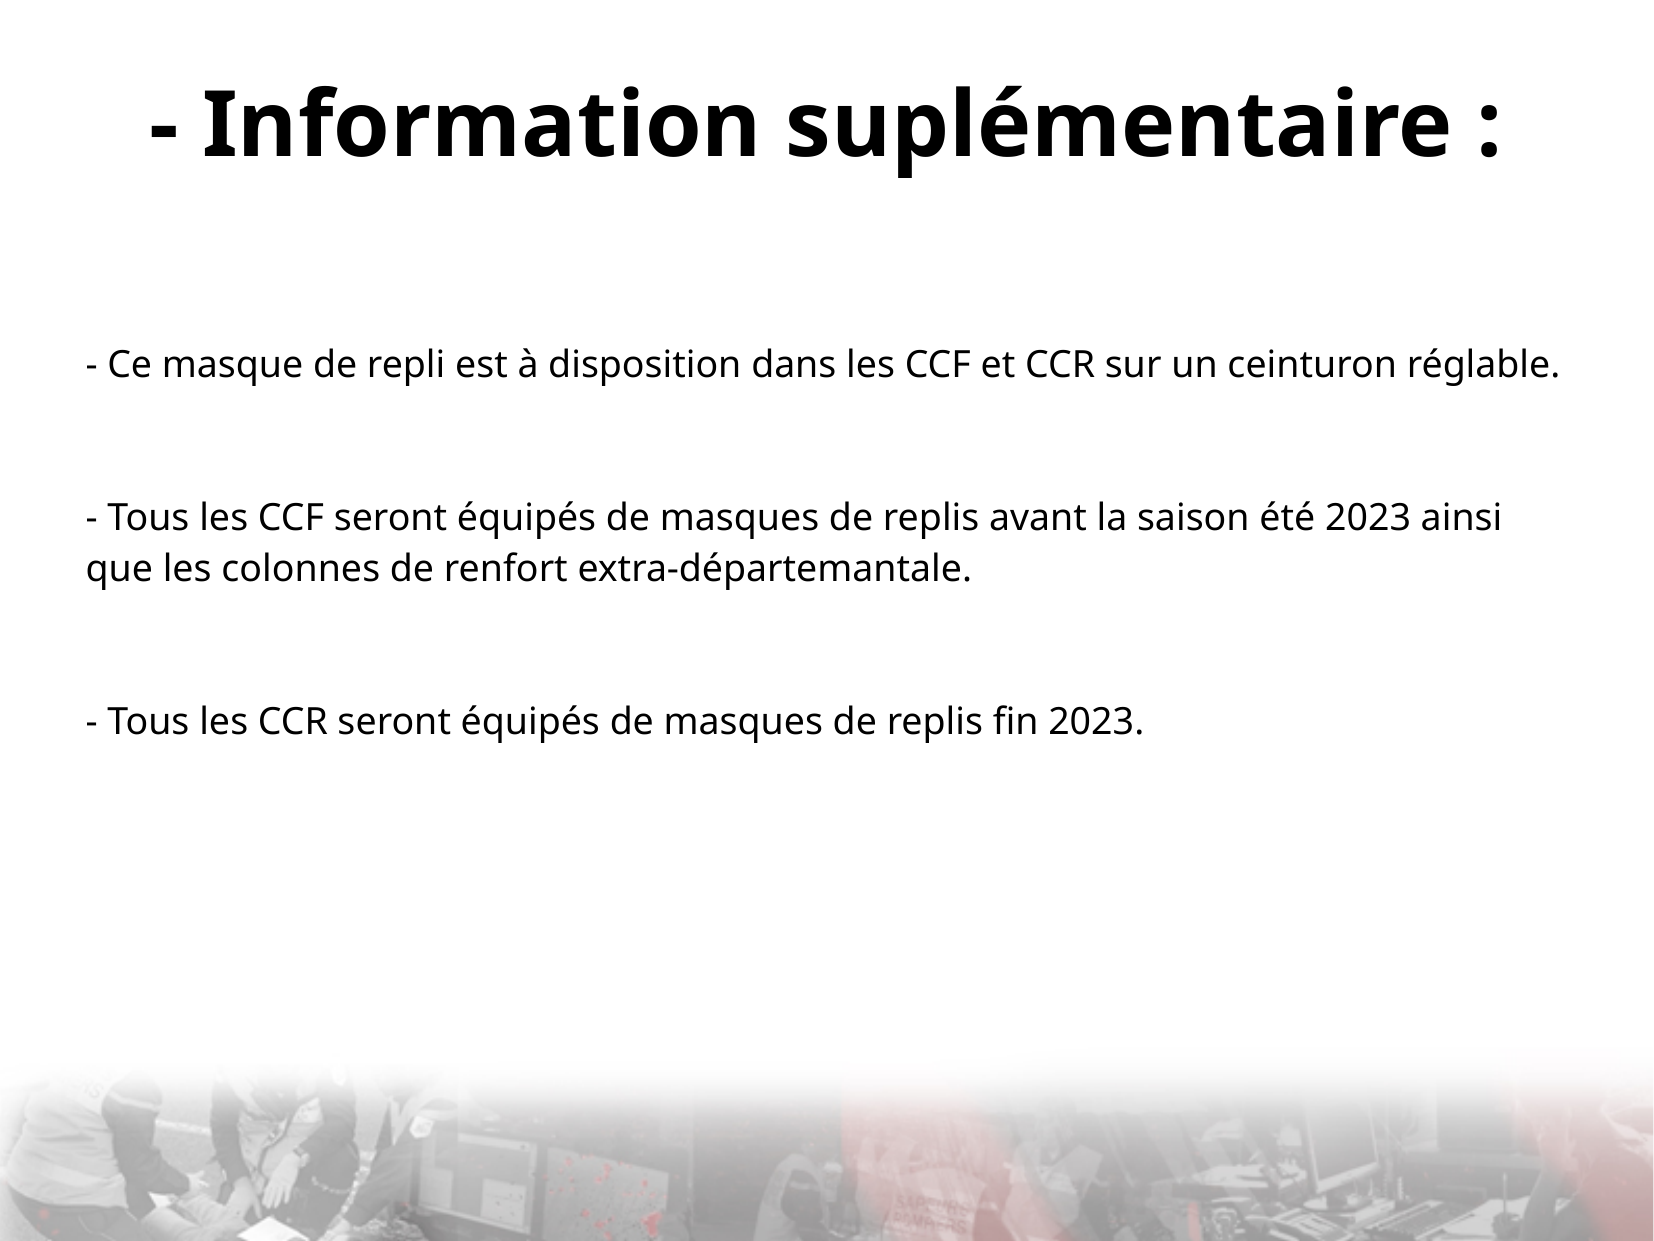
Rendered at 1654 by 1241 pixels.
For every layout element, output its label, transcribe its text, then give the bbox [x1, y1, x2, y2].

picture [0, 2, 1654, 1241]
text_box - Ce masque de repli est à disposition dans les CCF et CCR sur un ceinturon réglable. - Tous les CCF seront équipés de masques de replis avant la saison été 2023 ainsi que les colonnes de renfort extra-départemantale. - Tous les CCR seront équipés de masques de replis fin 2023. [70, 329, 1595, 843]
title - Information suplémentaire : [82, 40, 1571, 201]
